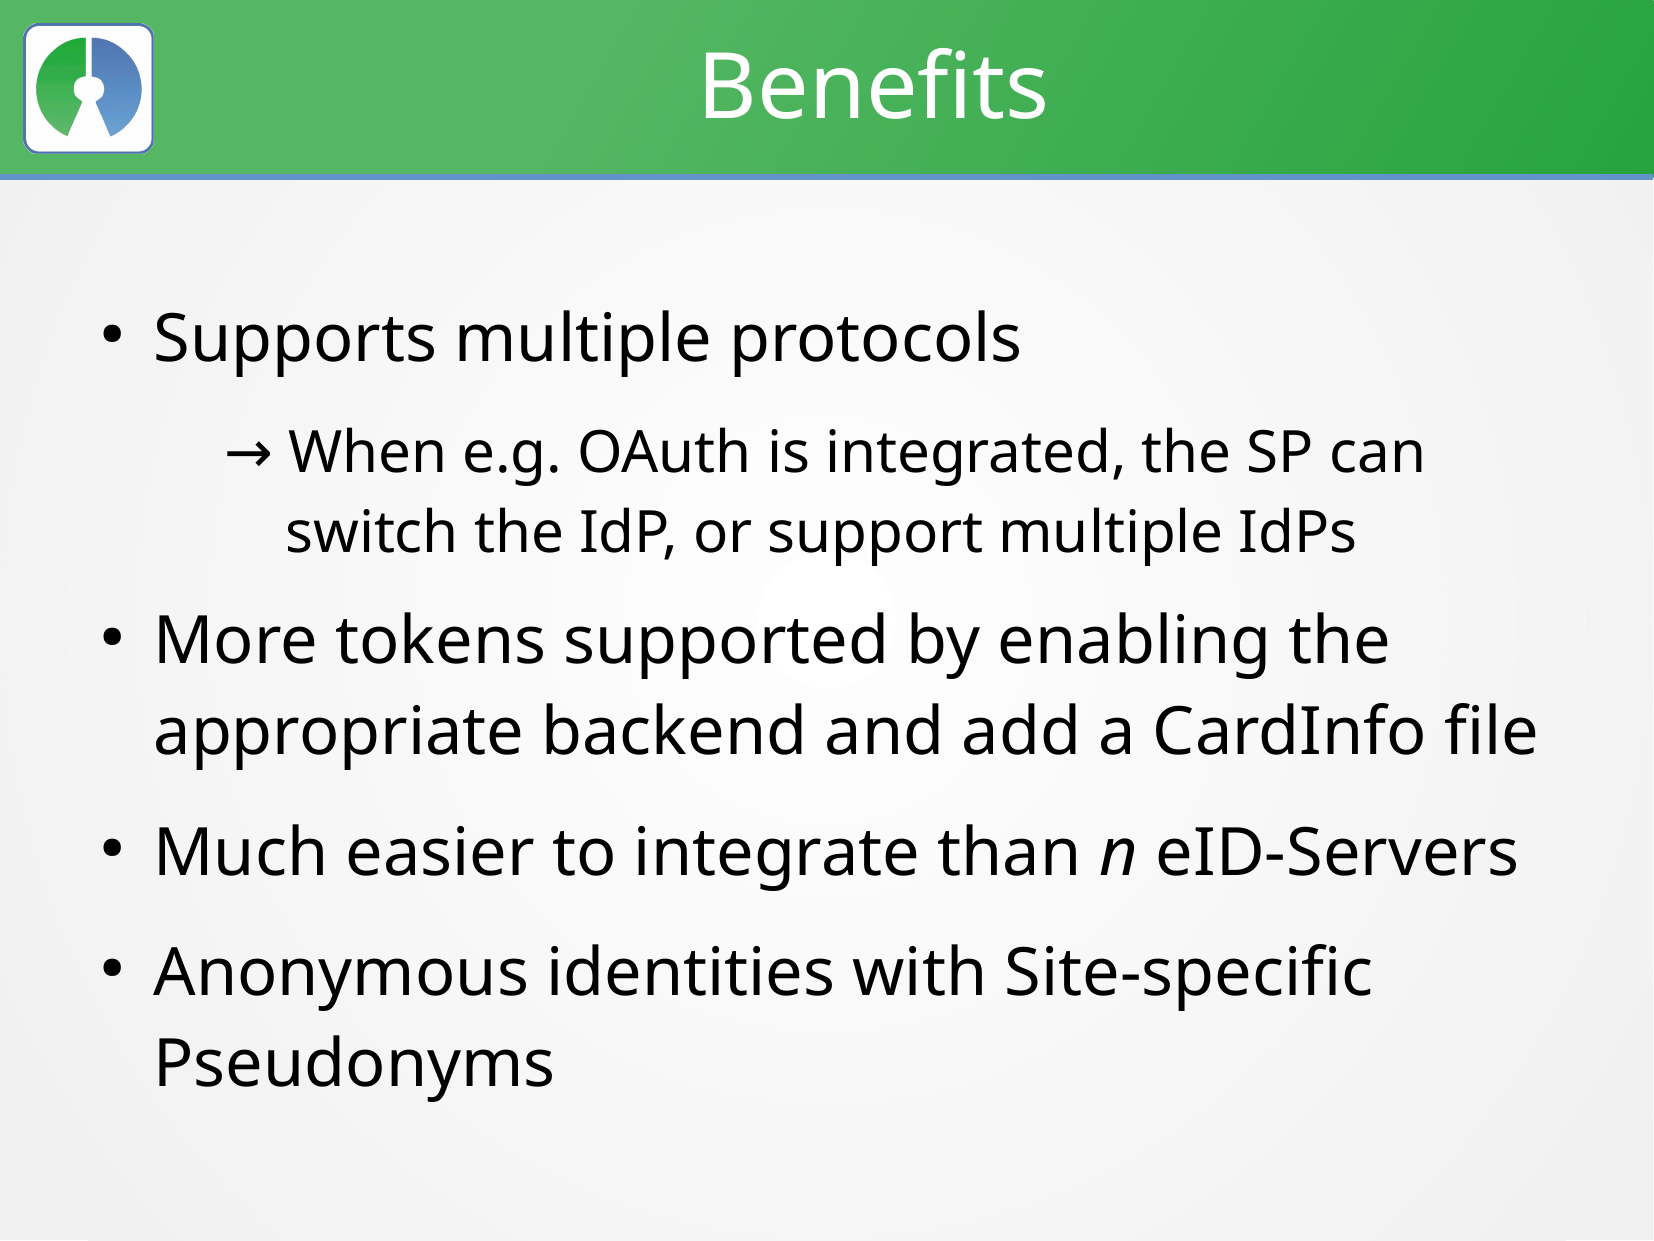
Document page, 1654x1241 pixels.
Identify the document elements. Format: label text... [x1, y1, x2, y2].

title Benefits [177, 11, 1571, 154]
picture [23, 23, 154, 154]
list Supports multiple protocols → When e.g. OAuth is integrated, the SP can switch the IdP, or support multiple IdPs More tokens supported by enabling the appropriate backend and add a CardInfo file Much easier to integrate than n eID-Servers Anonymous identities with Site-specific Pseudonyms [82, 290, 1642, 1217]
